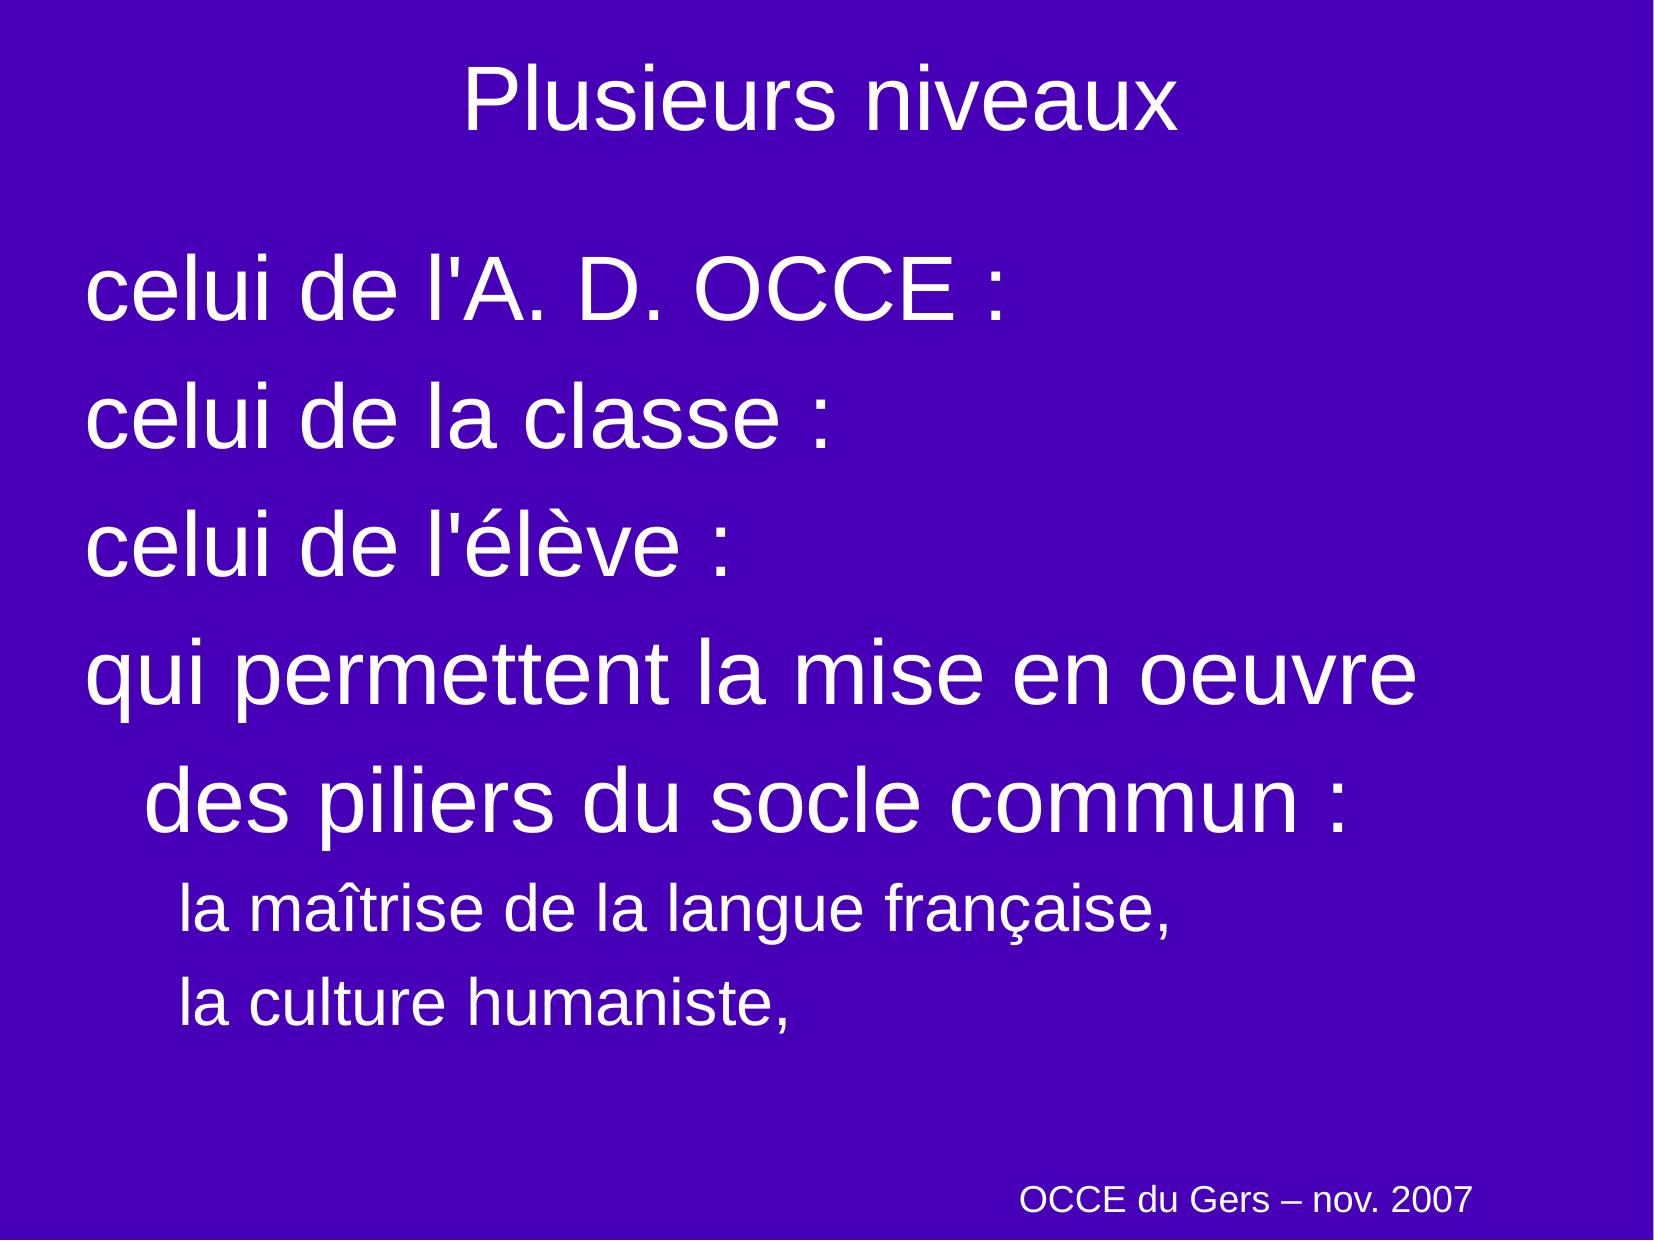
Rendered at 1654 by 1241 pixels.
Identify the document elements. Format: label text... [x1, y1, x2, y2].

text_box OCCE du Gers – nov. 2007 [1003, 1171, 1625, 1229]
title Plusieurs niveaux [76, 14, 1565, 184]
subtitle celui de l'A. D. OCCE : celui de la classe : celui de l'élève : qui permettent la mise en oeuvre des piliers du socle commun : la maîtrise de la langue française, la culture humaniste, [84, 211, 1573, 1131]
